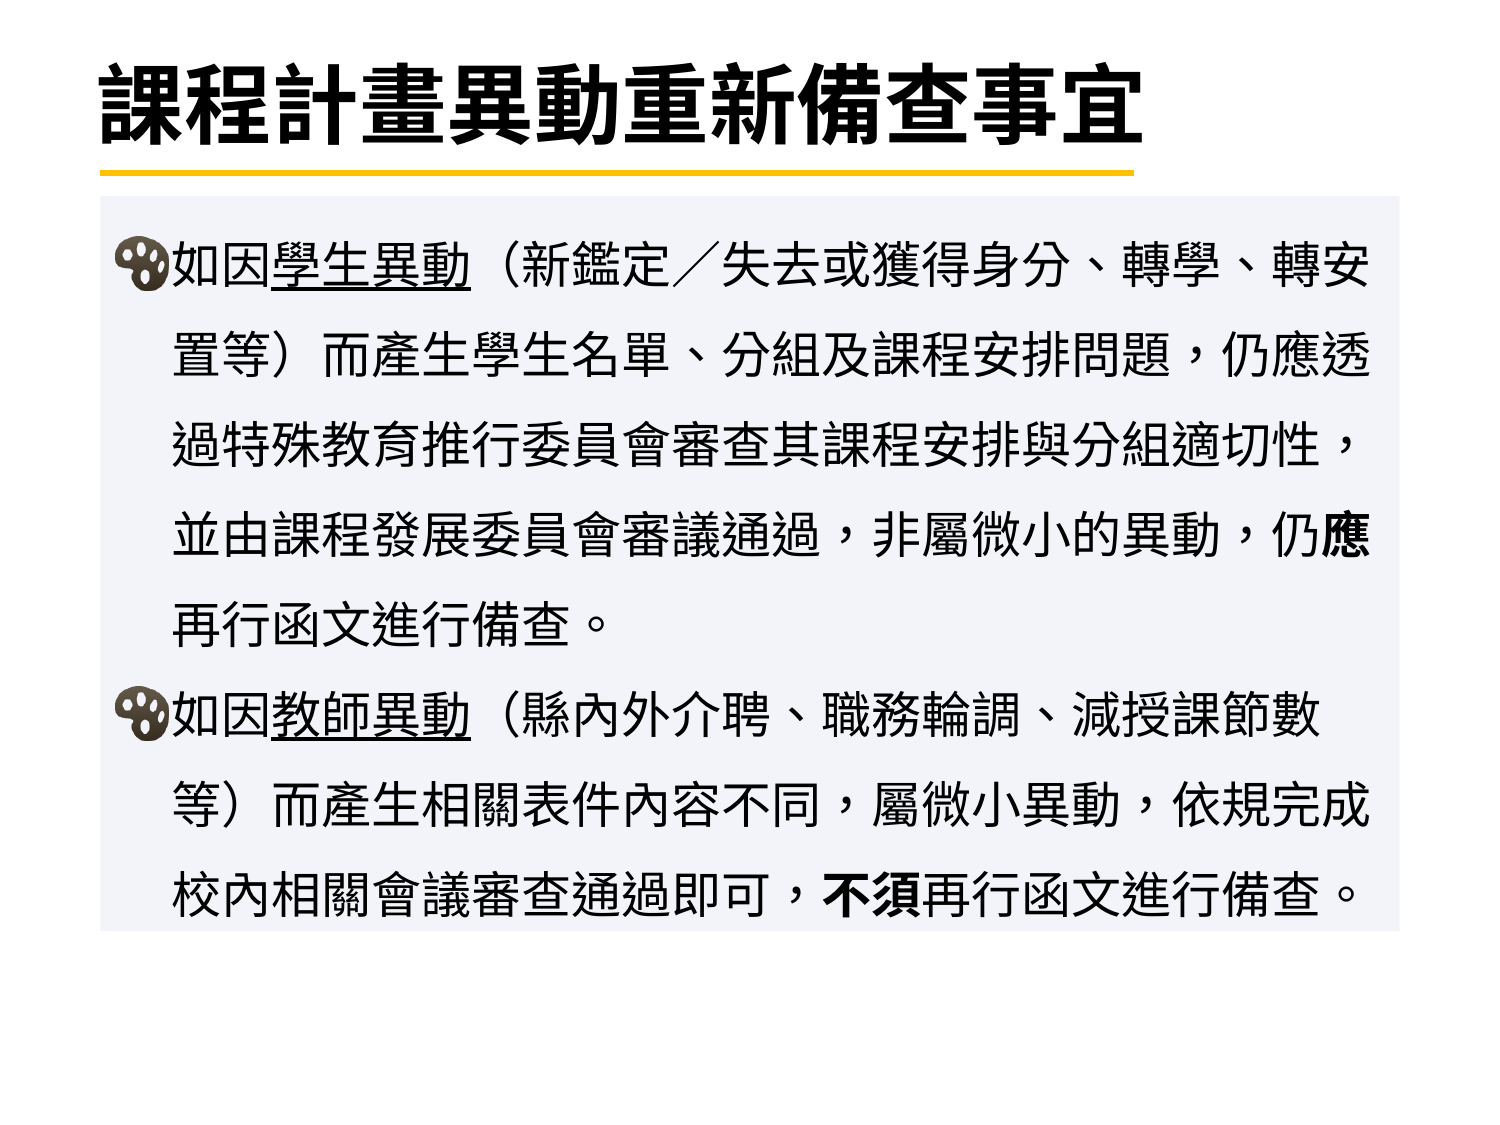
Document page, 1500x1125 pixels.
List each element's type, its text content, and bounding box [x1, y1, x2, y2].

picture [115, 236, 169, 291]
text_box 如因學生異動（新鑑定／失去或獲得身分、轉學、轉安置等）而產生學生名單、分組及課程安排問題，仍應透過特殊教育推行委員會審查其課程安排與分組適切性，並由課程發展委員會審議通過，非屬微小的異動，仍應再行函文進行備查。 如因教師異動（縣內外介聘、職務輪調、減授課節數等）而產生相關表件內容不同，屬微小異動，依規完成校內相關會議審查通過即可，不須再行函文進行備查。 [100, 196, 1400, 932]
text_box 課程計畫異動重新備查事宜 [82, 42, 1162, 163]
picture [115, 686, 169, 741]
